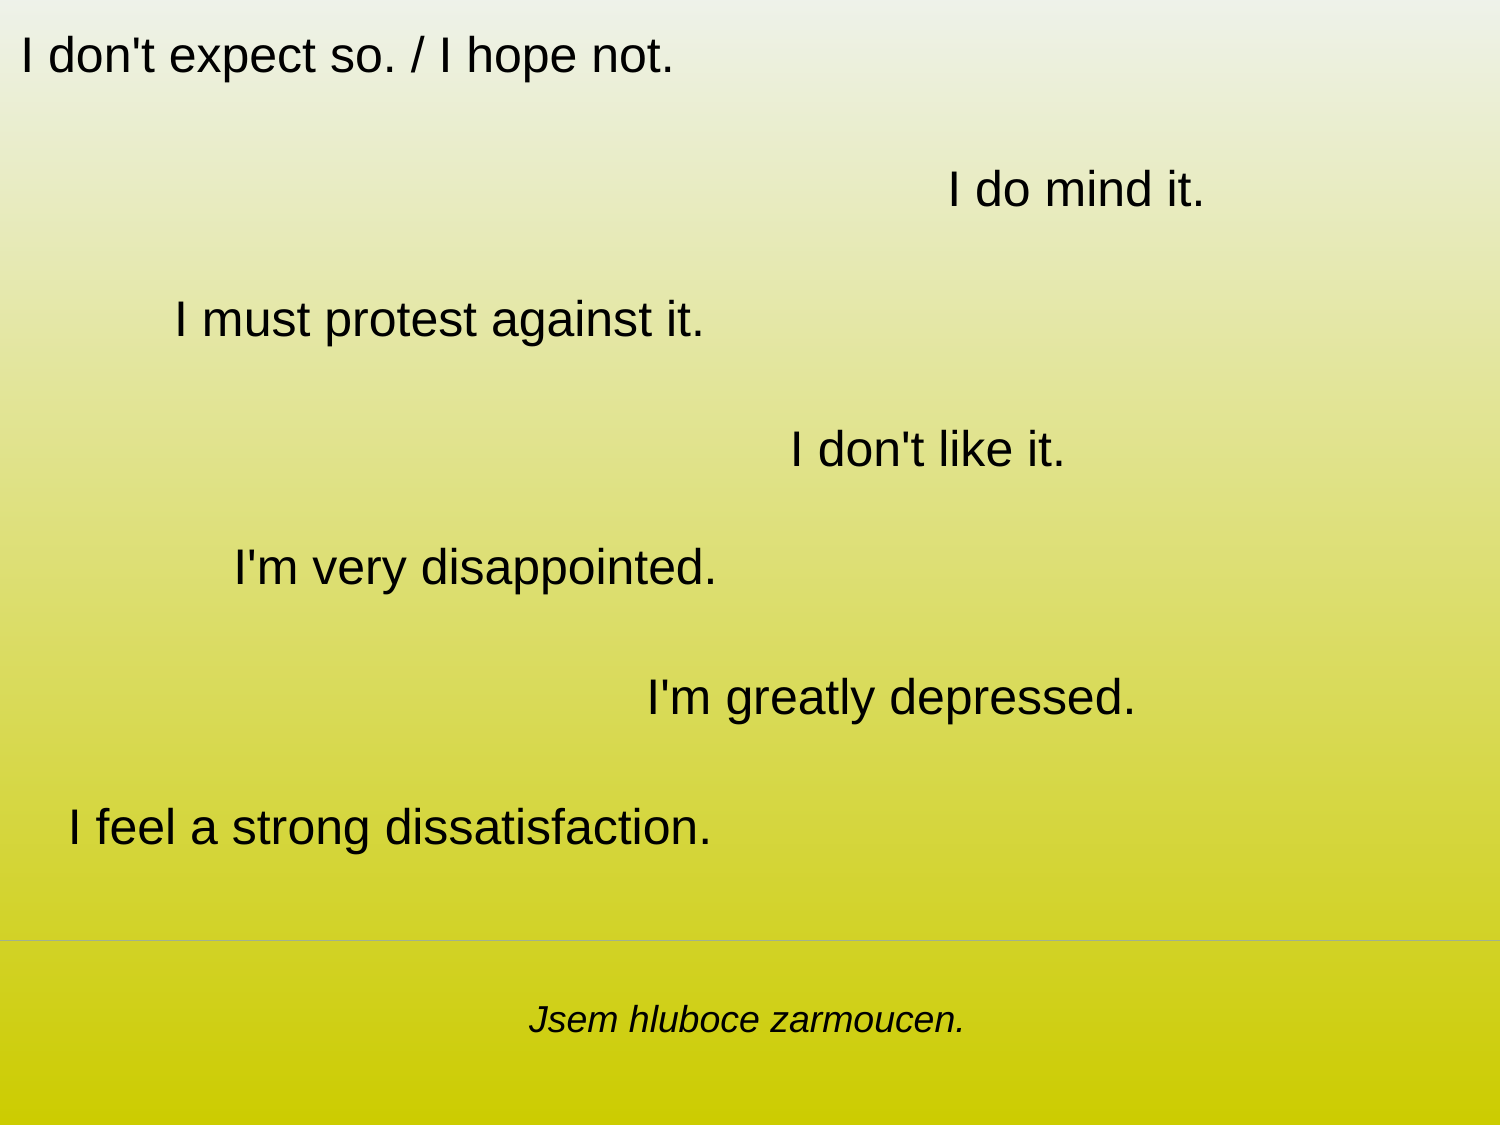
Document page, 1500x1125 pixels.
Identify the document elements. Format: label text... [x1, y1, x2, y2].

text_box Jsem hluboce zarmoucen. [514, 987, 981, 1049]
text_box I'm greatly depressed. [631, 656, 1500, 733]
text_box I feel a strong dissatisfaction. [53, 786, 762, 863]
text_box I don't expect so. / I hope not. [5, 14, 703, 90]
text_box I do mind it. [932, 148, 1222, 225]
text_box I'm very disappointed. [218, 527, 739, 603]
text_box I must protest against it. [159, 278, 739, 355]
text_box I don't like it. [775, 408, 1082, 485]
